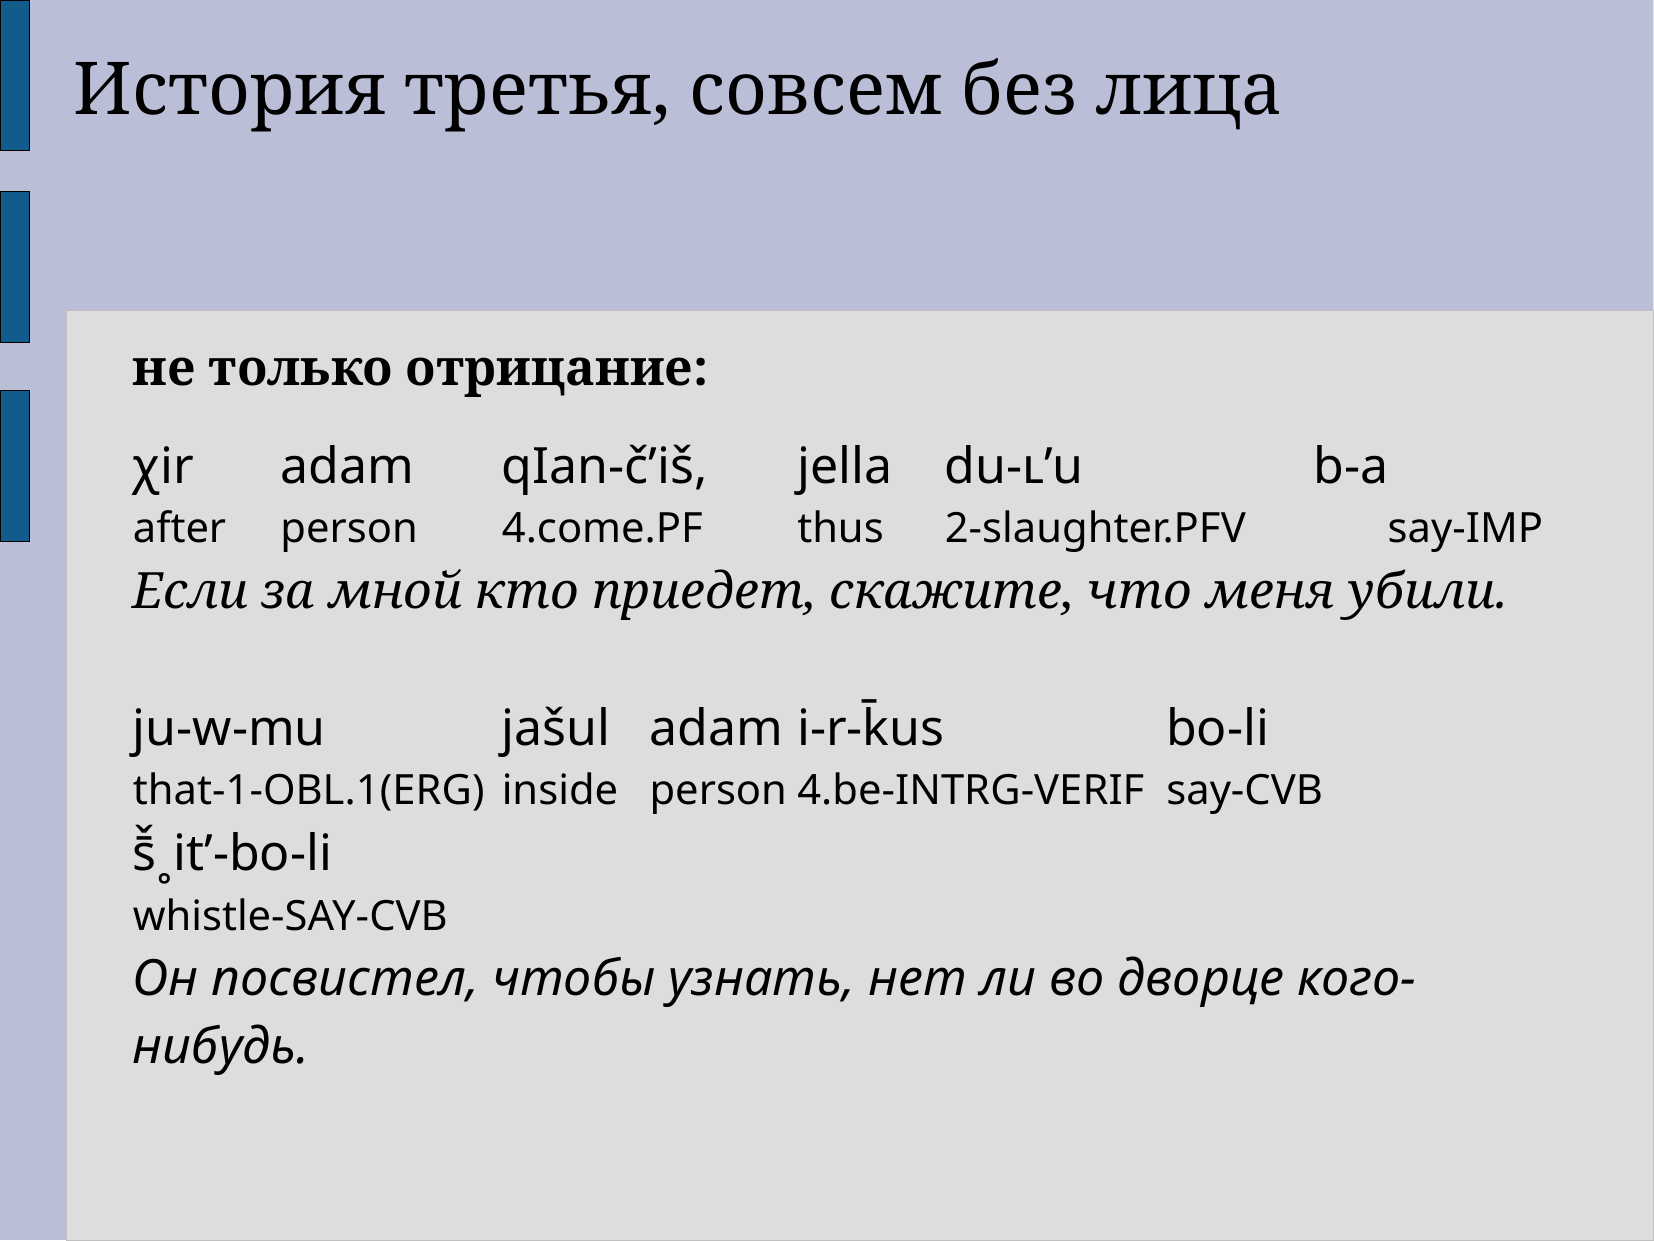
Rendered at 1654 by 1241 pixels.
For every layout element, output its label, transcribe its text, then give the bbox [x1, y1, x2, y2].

text_box История третья, совсем без лица [58, 29, 1654, 143]
text_box не только отрицание: χir adam qӀan-čʼiš, jella du-ʟʼu b-a after person 4.come.PF thus 2-slaughter.PFV say-IMP Если за мной кто приедет, скажите, что меня убили. ju-w-mu jašul adam i-r-k̄us bo-li that-1-OBL.1(ERG) inside person 4.be-INTRG-VERIF say-CVB s̄̌˳itʼ-bo-li whistle-SAY-CVB Он посвистел, чтобы узнать, нет ли во дворце кого-нибудь. [118, 324, 1565, 1103]
